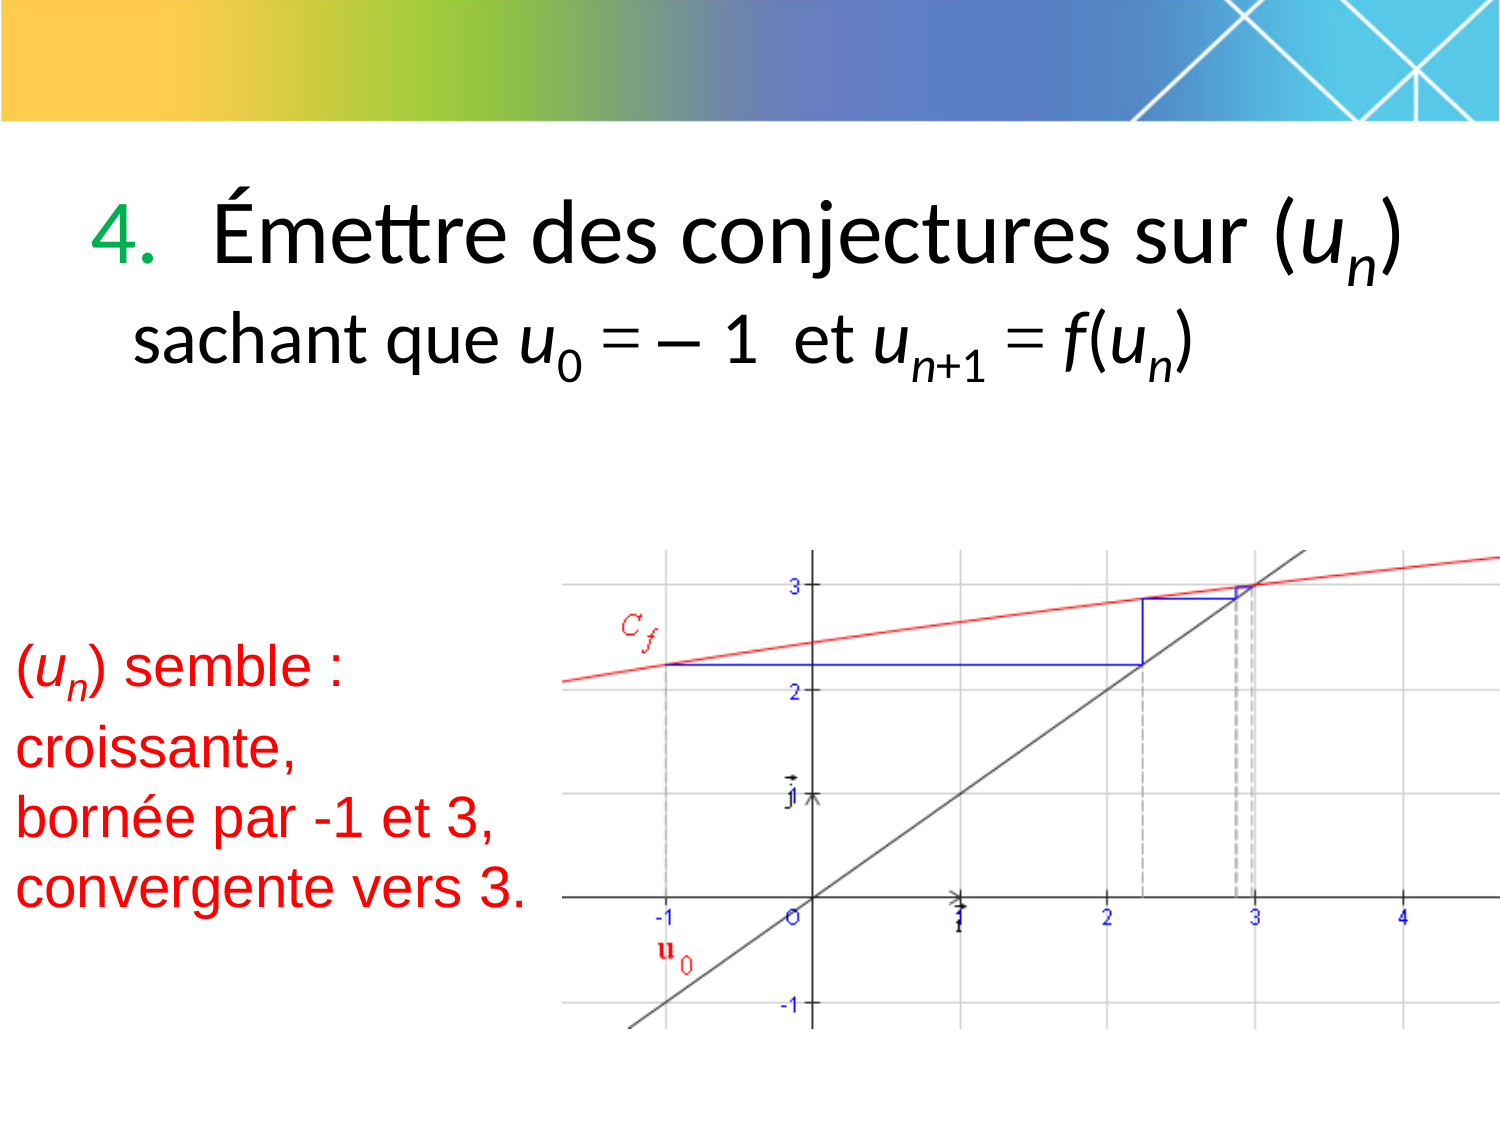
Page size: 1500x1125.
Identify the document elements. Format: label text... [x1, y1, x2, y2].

picture [562, 550, 1500, 1029]
text_box (un) semble : croissante, bornée par -1 et 3, convergente vers 3. [0, 621, 563, 927]
picture [0, 0, 1500, 123]
title Émettre des conjectures sur (un) [75, 164, 1500, 305]
text_box sachant que u0 = – 1 et un+1 = f(un) [117, 281, 1330, 401]
